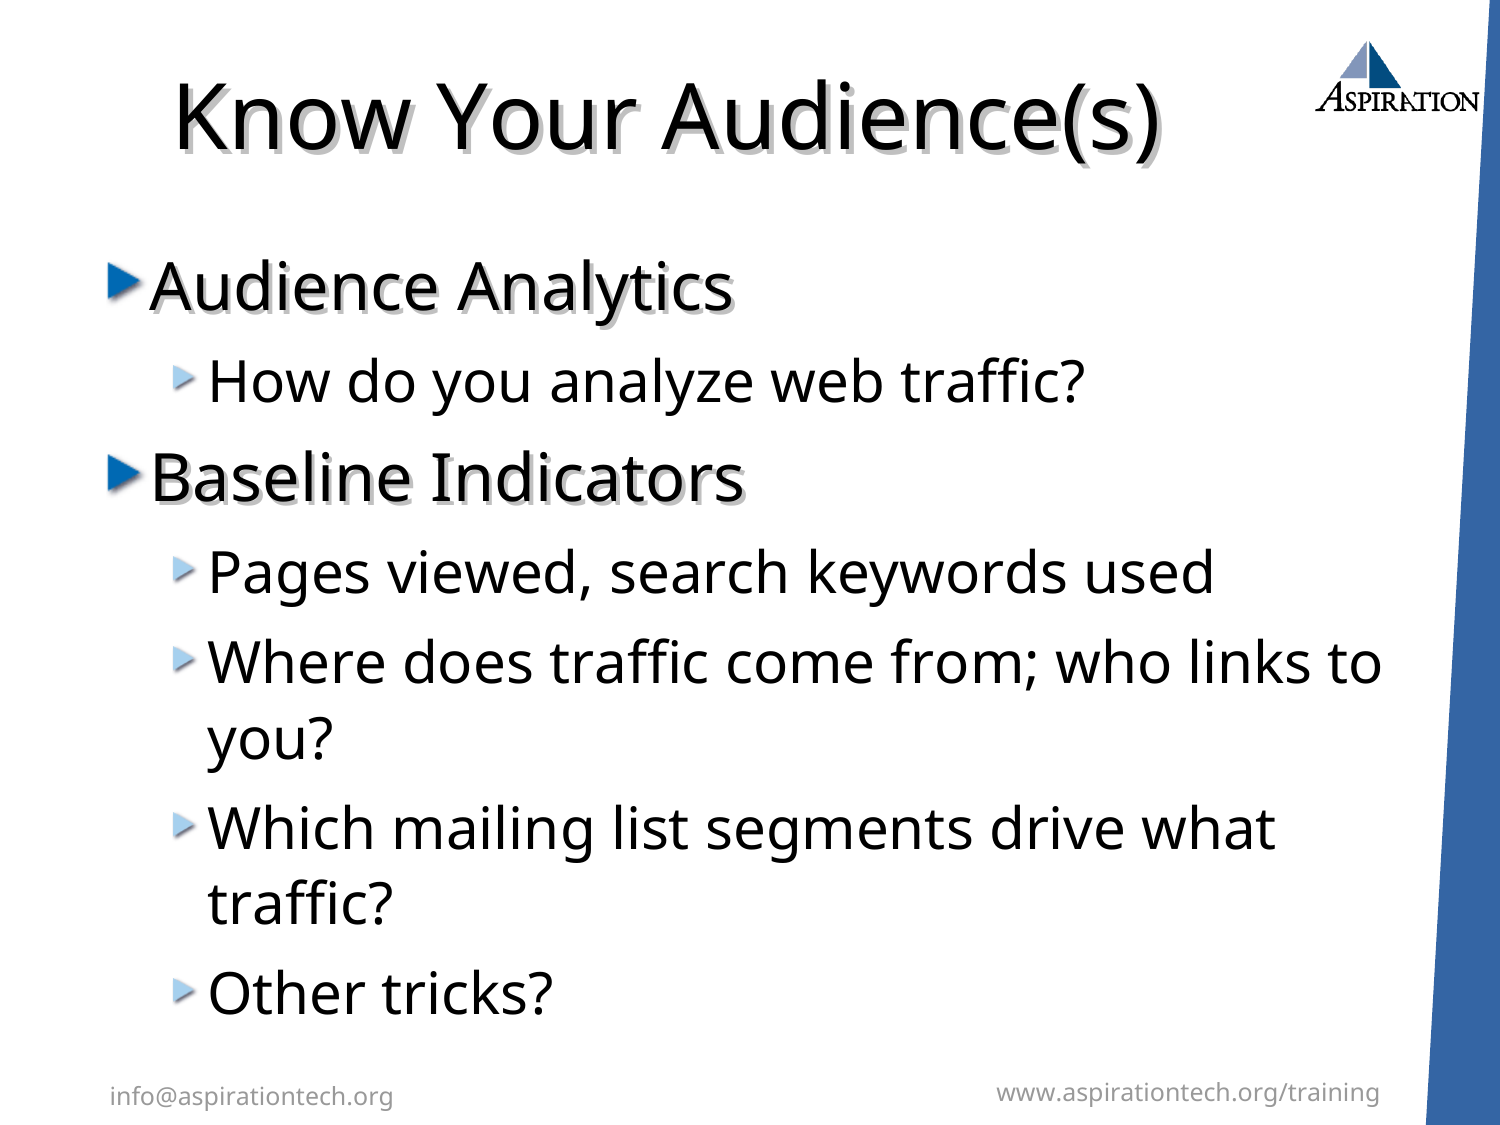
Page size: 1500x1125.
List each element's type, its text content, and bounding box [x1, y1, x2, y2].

list Audience Analytics How do you analyze web traffic? Baseline Indicators Pages viewed, search keywords used Where does traffic come from; who links to you? Which mailing list segments drive what traffic? Other tricks? [49, 238, 1447, 951]
picture [171, 975, 200, 1008]
title Know Your Audience(s) [49, 19, 1284, 206]
picture [1315, 41, 1480, 120]
